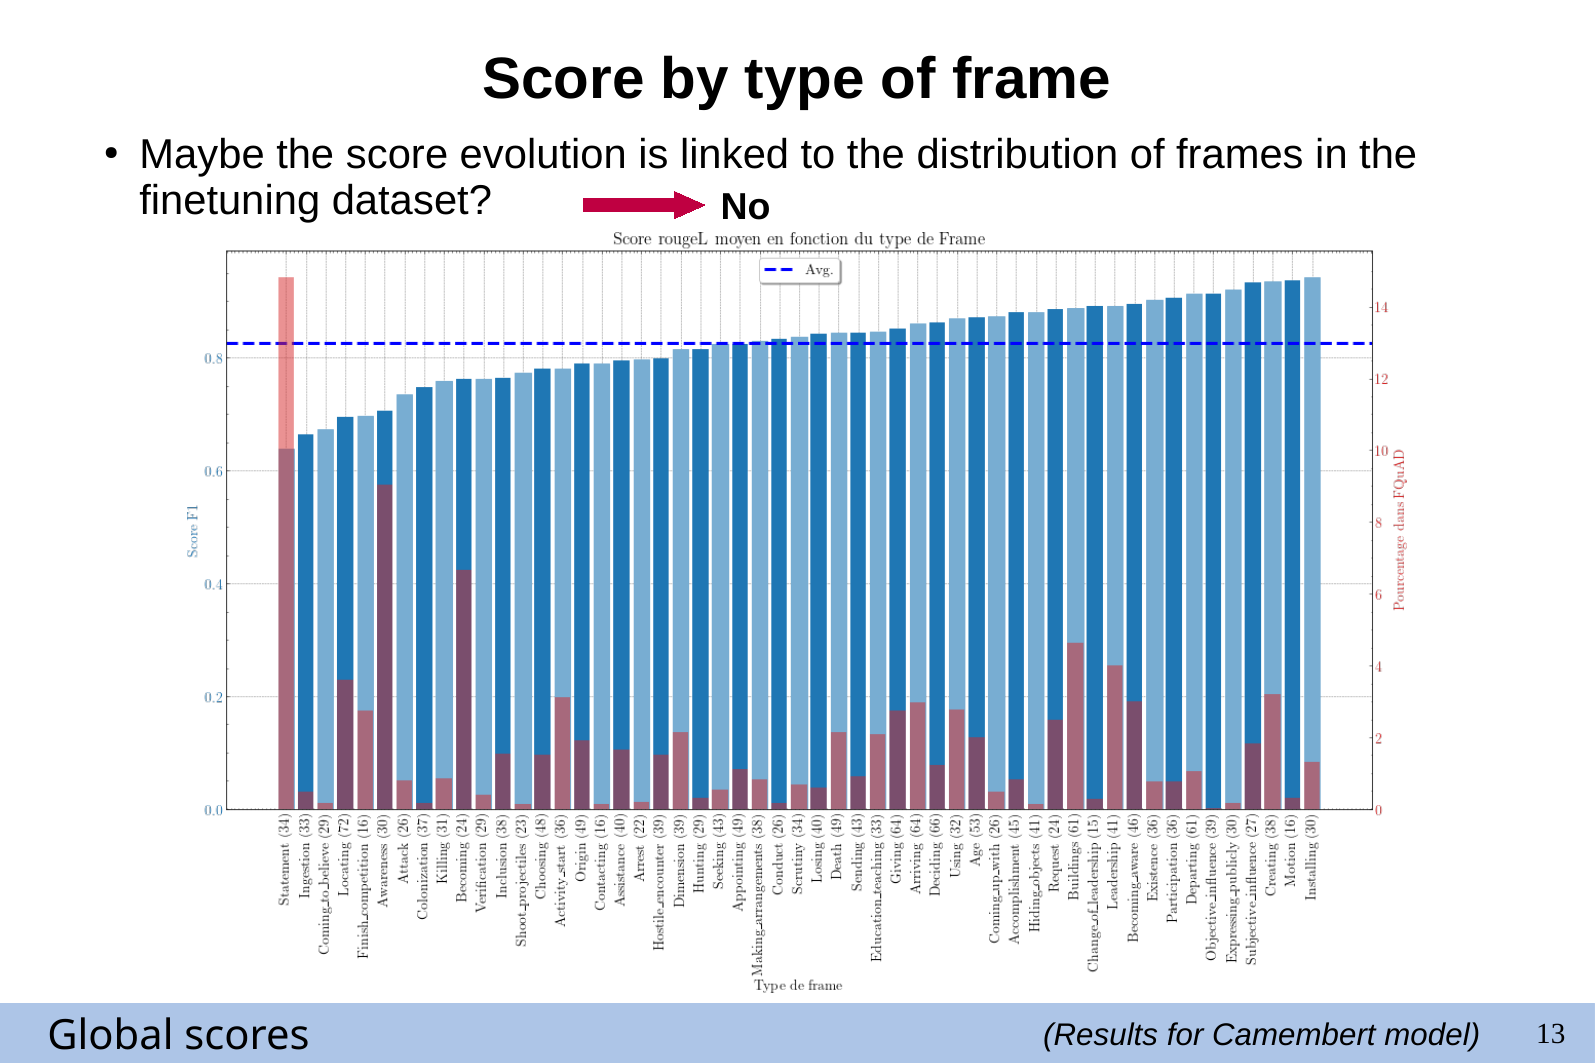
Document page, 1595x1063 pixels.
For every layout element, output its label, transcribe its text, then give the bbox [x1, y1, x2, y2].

text_box No [705, 177, 810, 230]
picture [184, 230, 1410, 996]
title Score by type of frame [79, 33, 1515, 118]
text_box [583, 191, 705, 219]
text_box (Results for Camembert model) [1028, 1009, 1496, 1060]
text_box Maybe the score evolution is linked to the distribution of frames in the finetuning dataset? [89, 123, 1540, 232]
title Global scores [47, 980, 1483, 1063]
